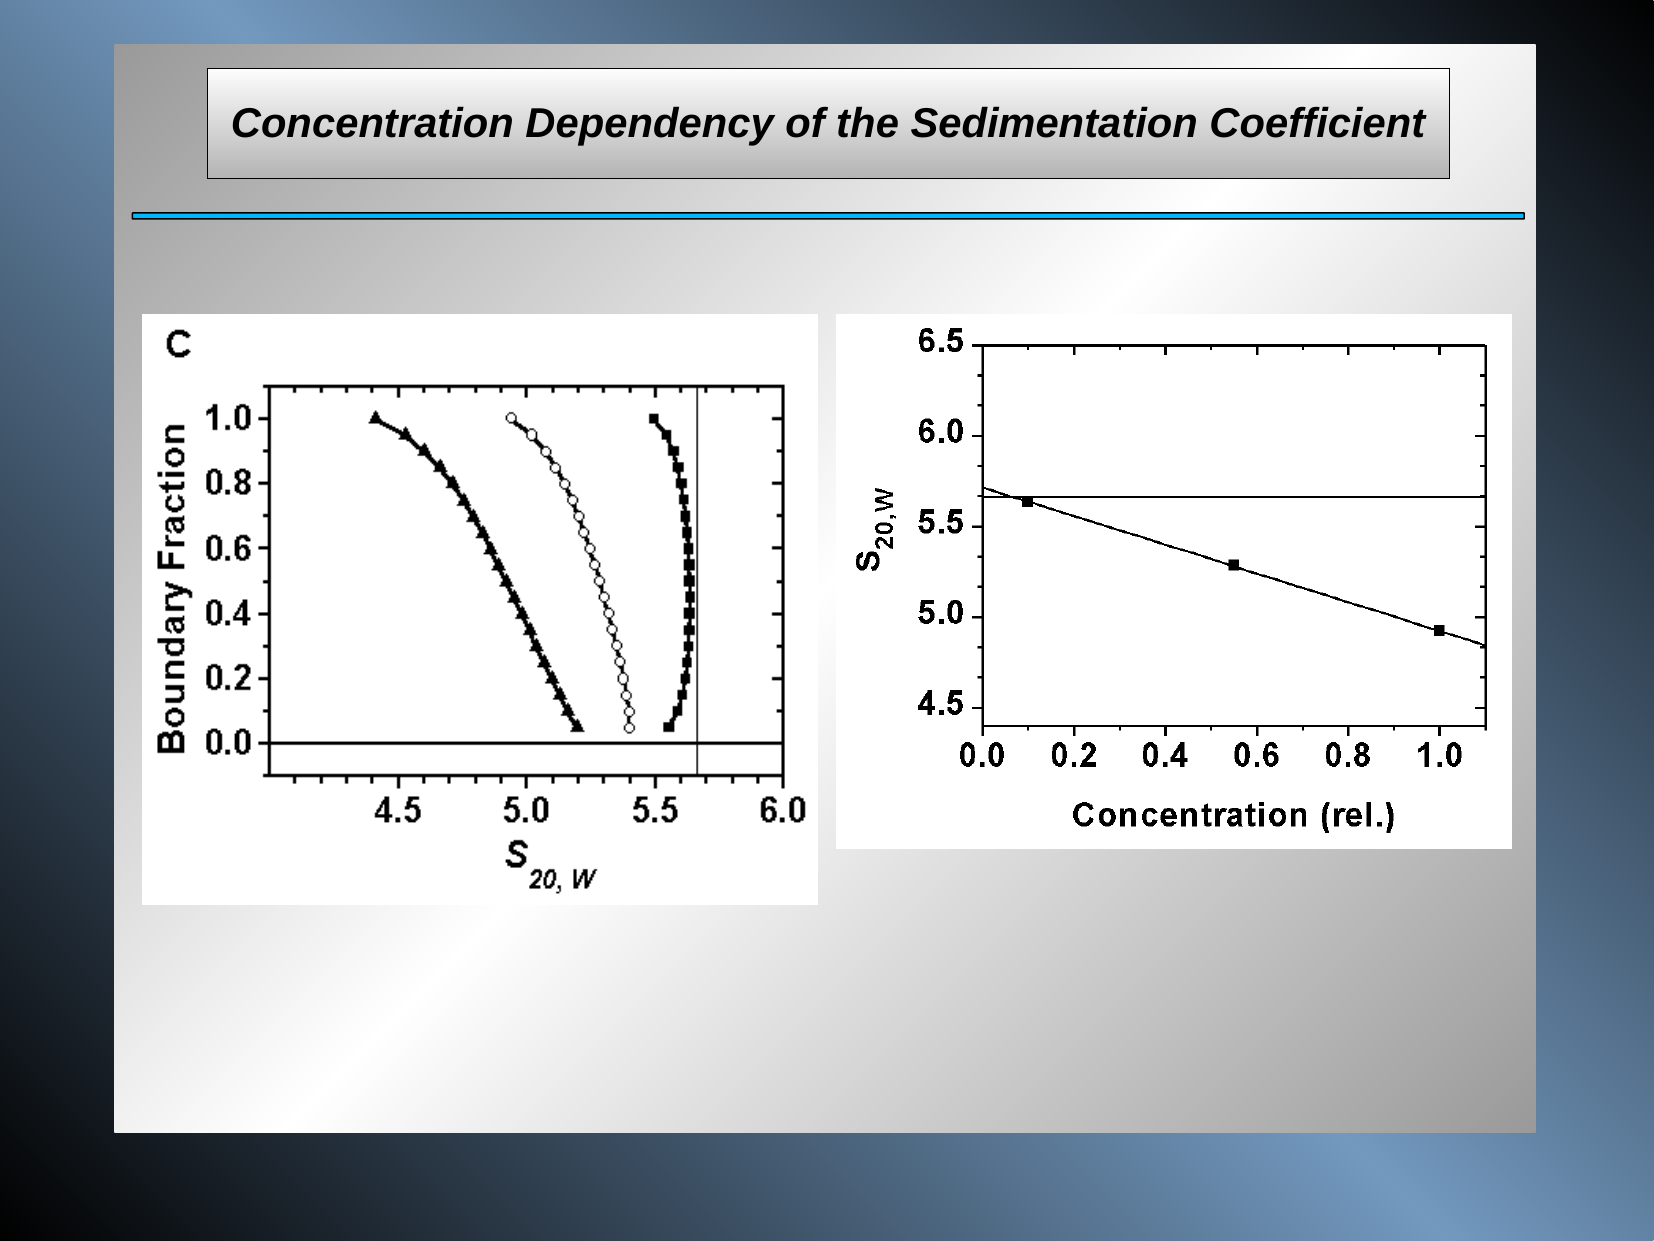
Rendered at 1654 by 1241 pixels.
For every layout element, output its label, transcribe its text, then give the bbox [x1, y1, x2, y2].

picture [142, 314, 818, 905]
picture [836, 314, 1512, 849]
text_box [132, 212, 1525, 219]
text_box Concentration Dependency of the Sedimentation Coefficient [207, 68, 1450, 179]
